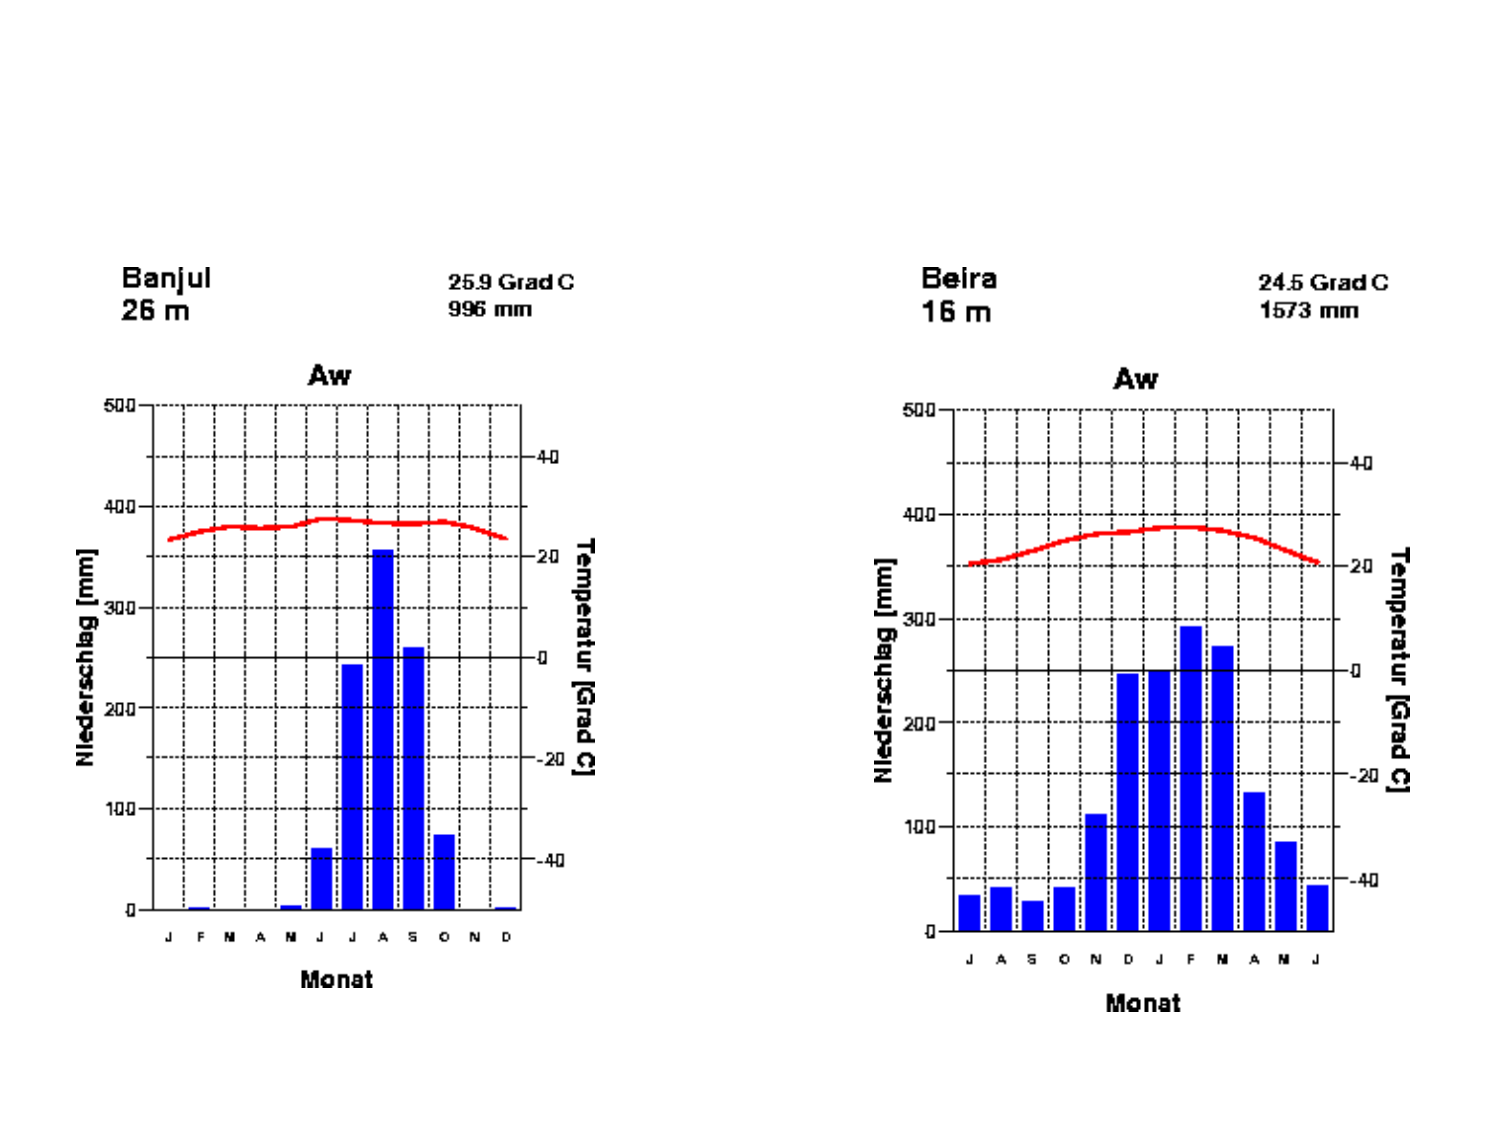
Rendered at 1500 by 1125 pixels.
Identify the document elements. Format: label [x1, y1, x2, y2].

picture [76, 267, 595, 988]
picture [874, 267, 1410, 1012]
